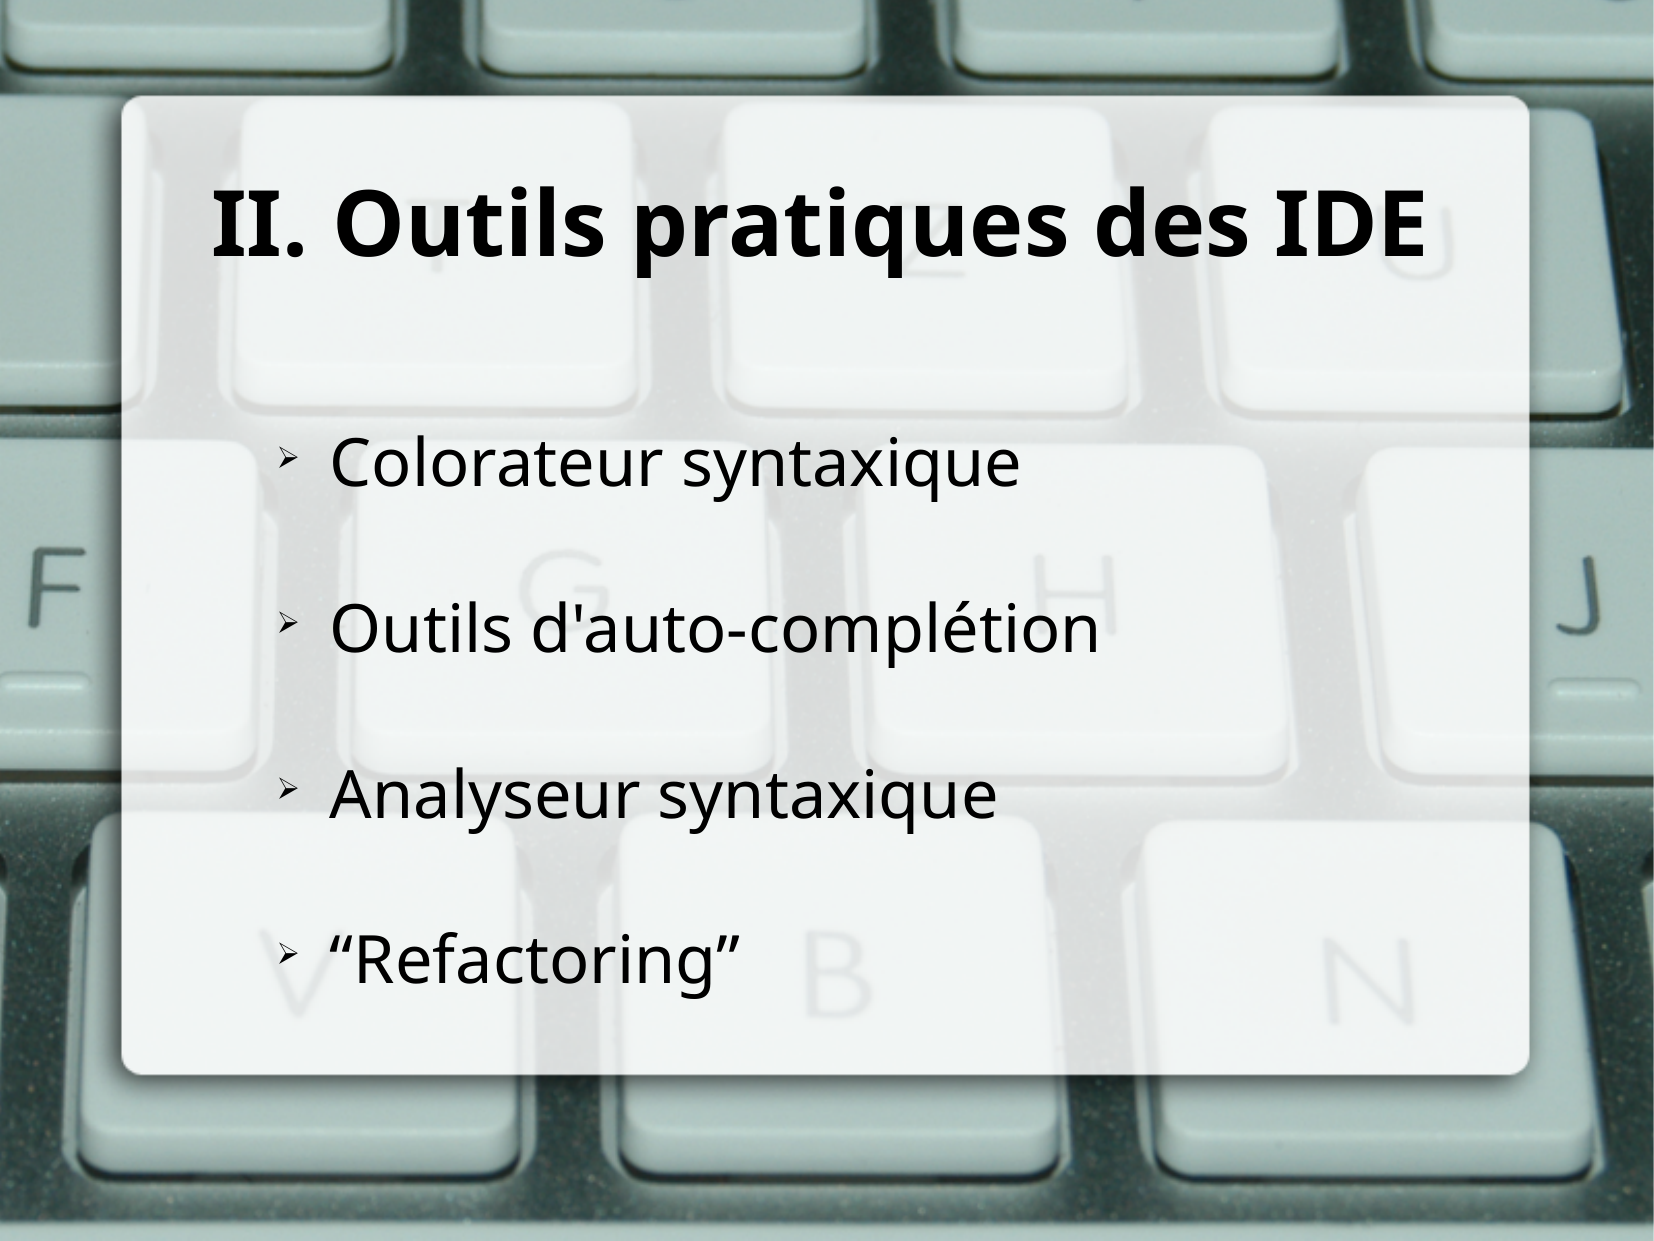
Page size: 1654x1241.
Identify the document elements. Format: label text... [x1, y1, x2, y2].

list Colorateur syntaxique Outils d'auto-complétion Analyseur syntaxique “Refactoring” [221, 370, 1433, 870]
title II. Outils pratiques des IDE [135, 117, 1506, 325]
picture [0, 0, 1654, 1241]
